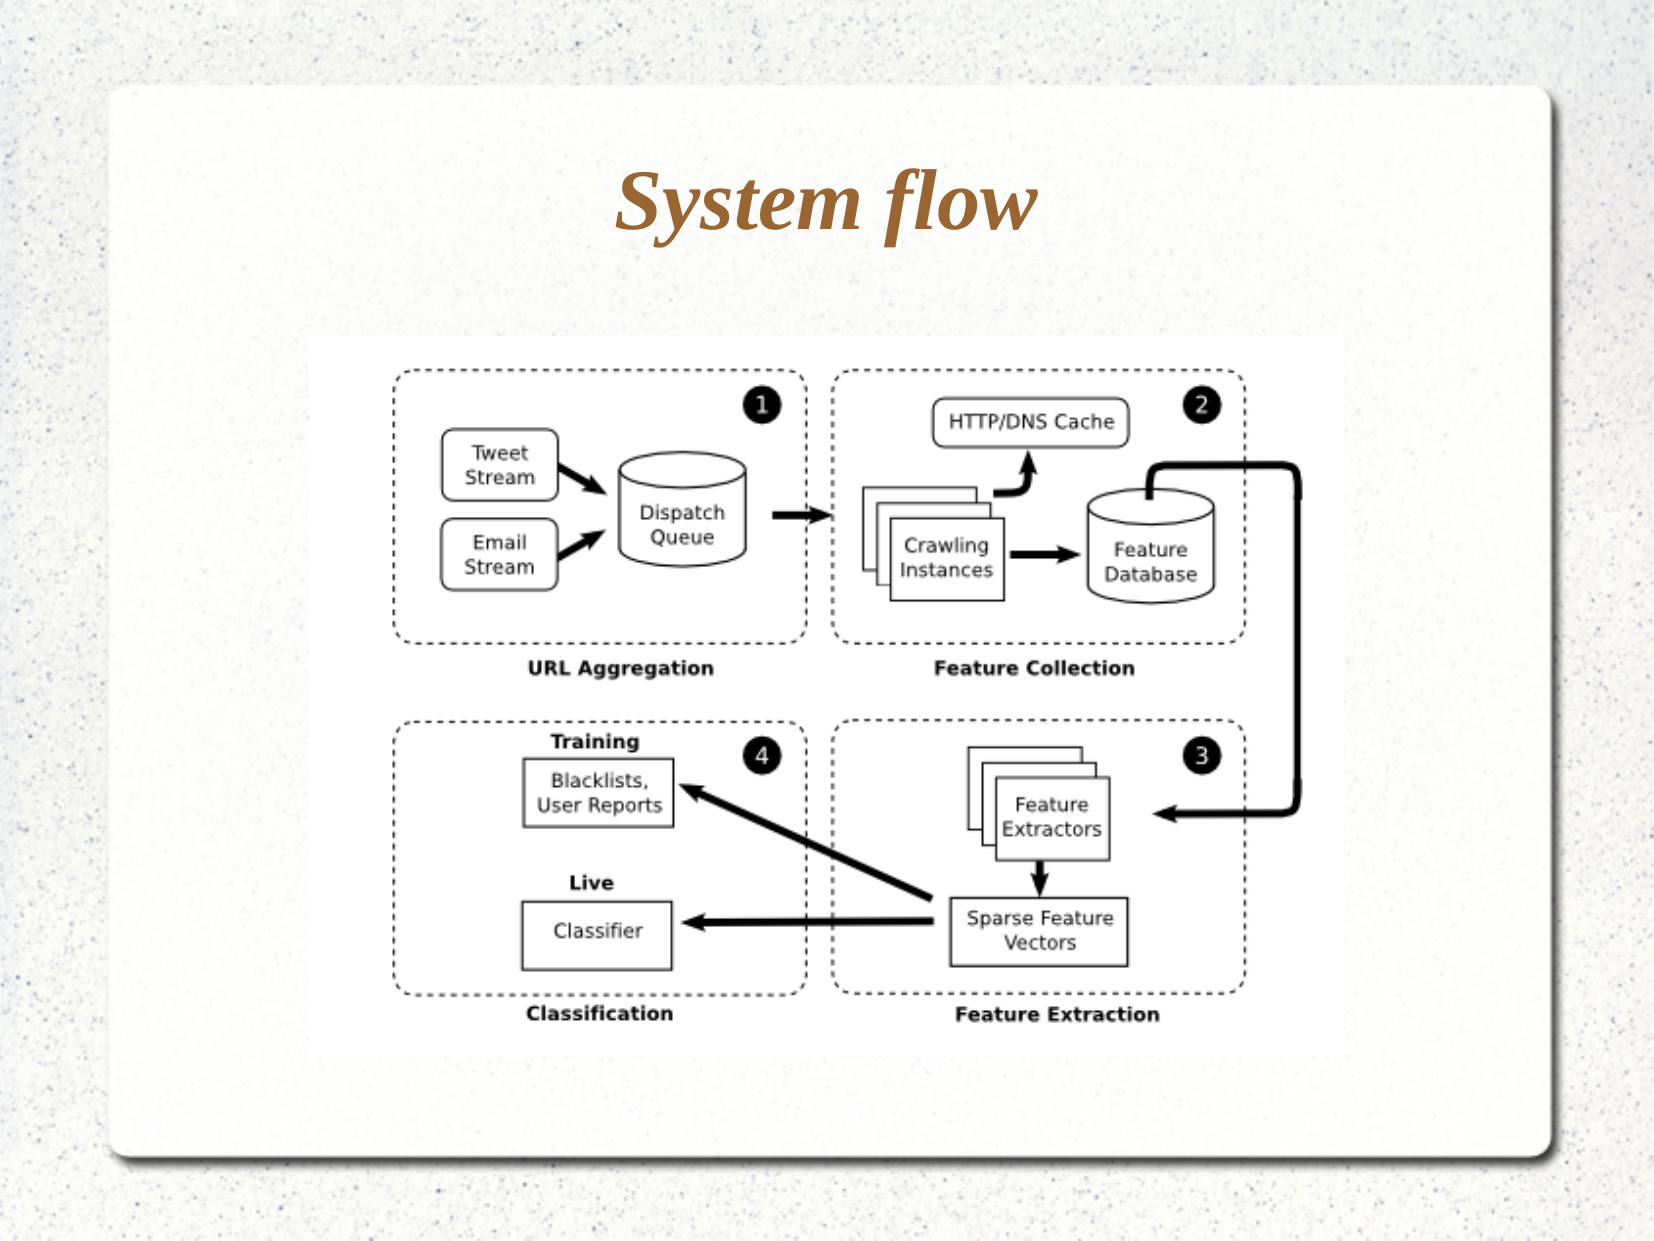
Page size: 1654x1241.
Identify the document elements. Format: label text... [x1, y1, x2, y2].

title System flow [118, 96, 1536, 304]
picture [0, 0, 1654, 1241]
